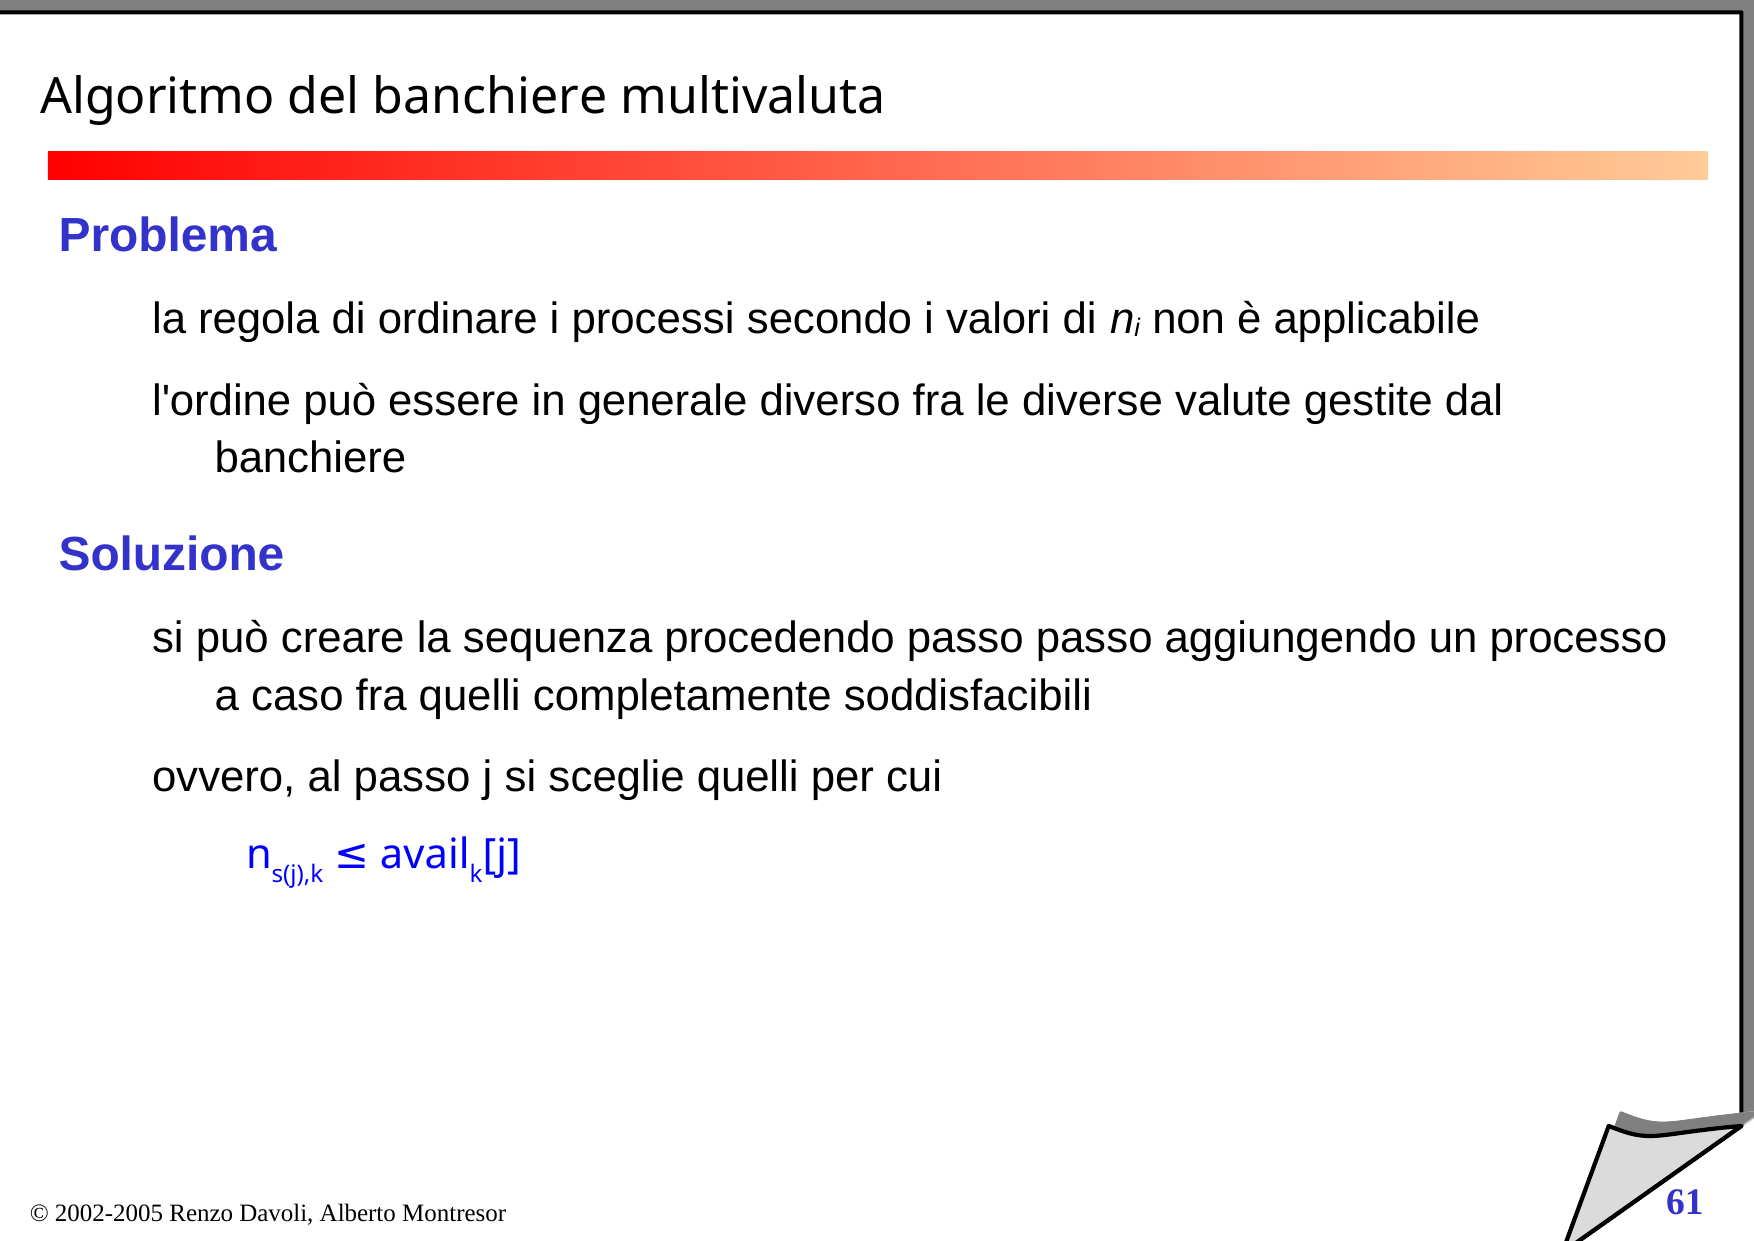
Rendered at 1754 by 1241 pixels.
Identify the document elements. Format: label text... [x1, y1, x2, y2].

text_box q [750, 152, 754, 179]
list Problema la regola di ordinare i processi secondo i valori di ni non è applicabile l'ordine può essere in generale diverso fra le diverse valute gestite dal banchiere Soluzione si può creare la sequenza procedendo passo passo aggiungendo un processo a caso fra quelli completamente soddisfacibili ovvero, al passo j si sceglie quelli per cui ns(j),k ≤ availk[j] [58, 206, 1696, 1086]
title Algoritmo del banchiere multivaluta [40, 49, 1714, 144]
